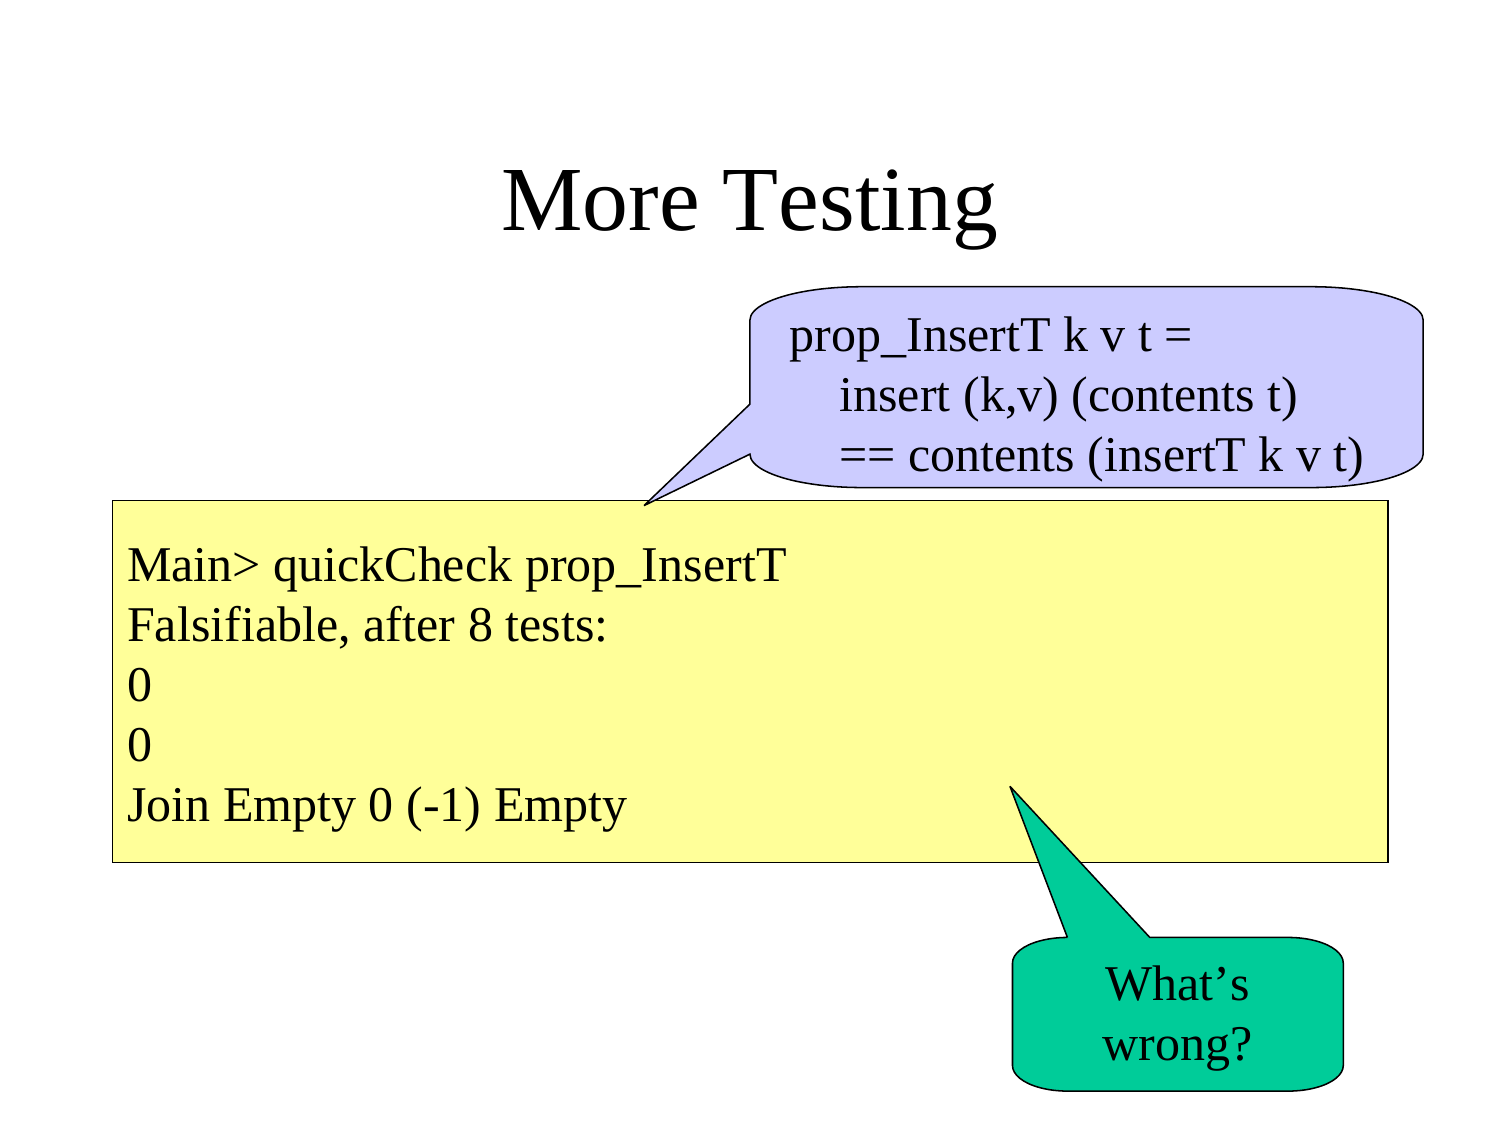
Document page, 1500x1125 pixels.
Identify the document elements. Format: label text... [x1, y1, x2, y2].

text_box Main> quickCheck prop_InsertT Falsifiable, after 8 tests: 0 0 Join Empty 0 (-1) Empty [112, 500, 1388, 863]
title More Testing [112, 99, 1388, 288]
text_box What’s wrong? [1009, 786, 1344, 1092]
text_box prop_InsertT k v t = insert (k,v) (contents t) == contents (insertT k v t) [644, 286, 1424, 506]
